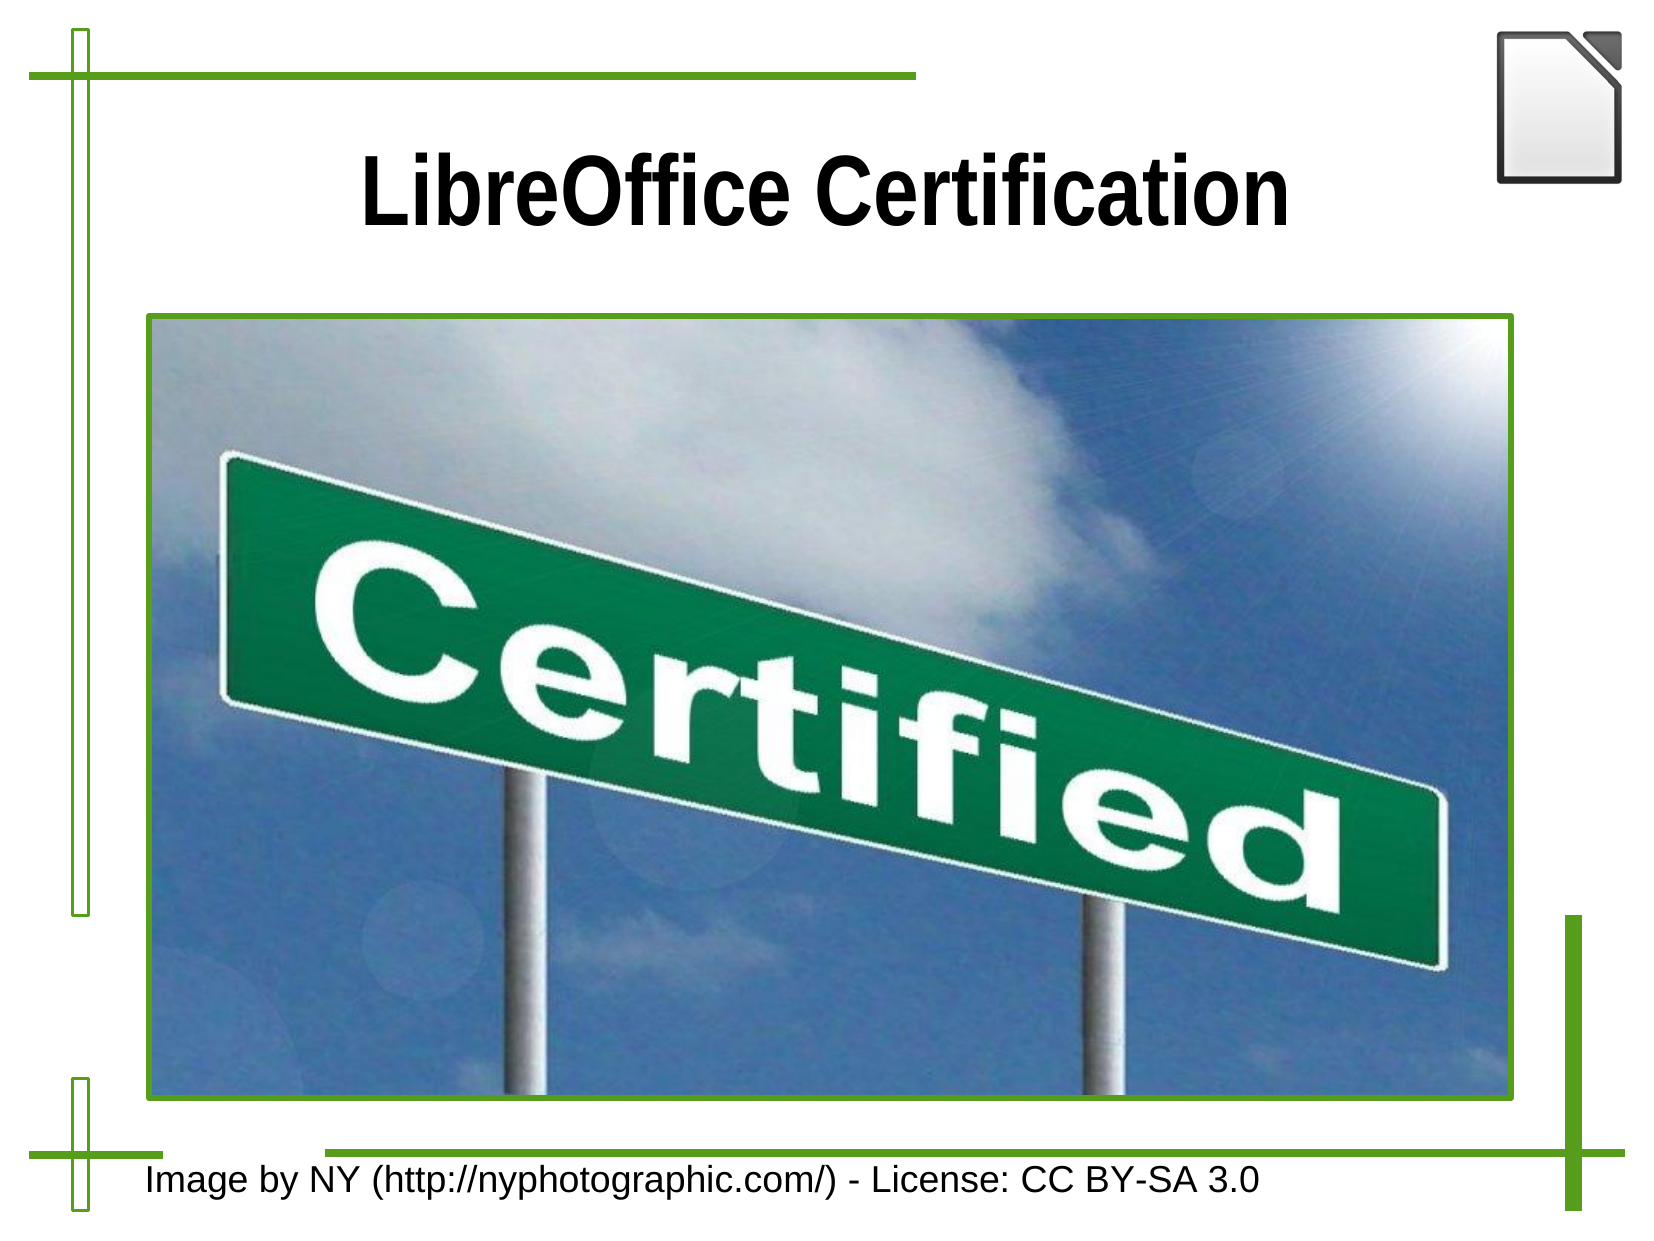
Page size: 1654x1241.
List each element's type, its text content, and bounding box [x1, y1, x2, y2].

title LibreOffice Certification [118, 118, 1536, 260]
picture [1494, 29, 1624, 186]
text_box Image by NY (http://nyphotographic.com/) - License: CC BY-SA 3.0 [129, 1151, 1271, 1212]
picture [151, 318, 1509, 1096]
